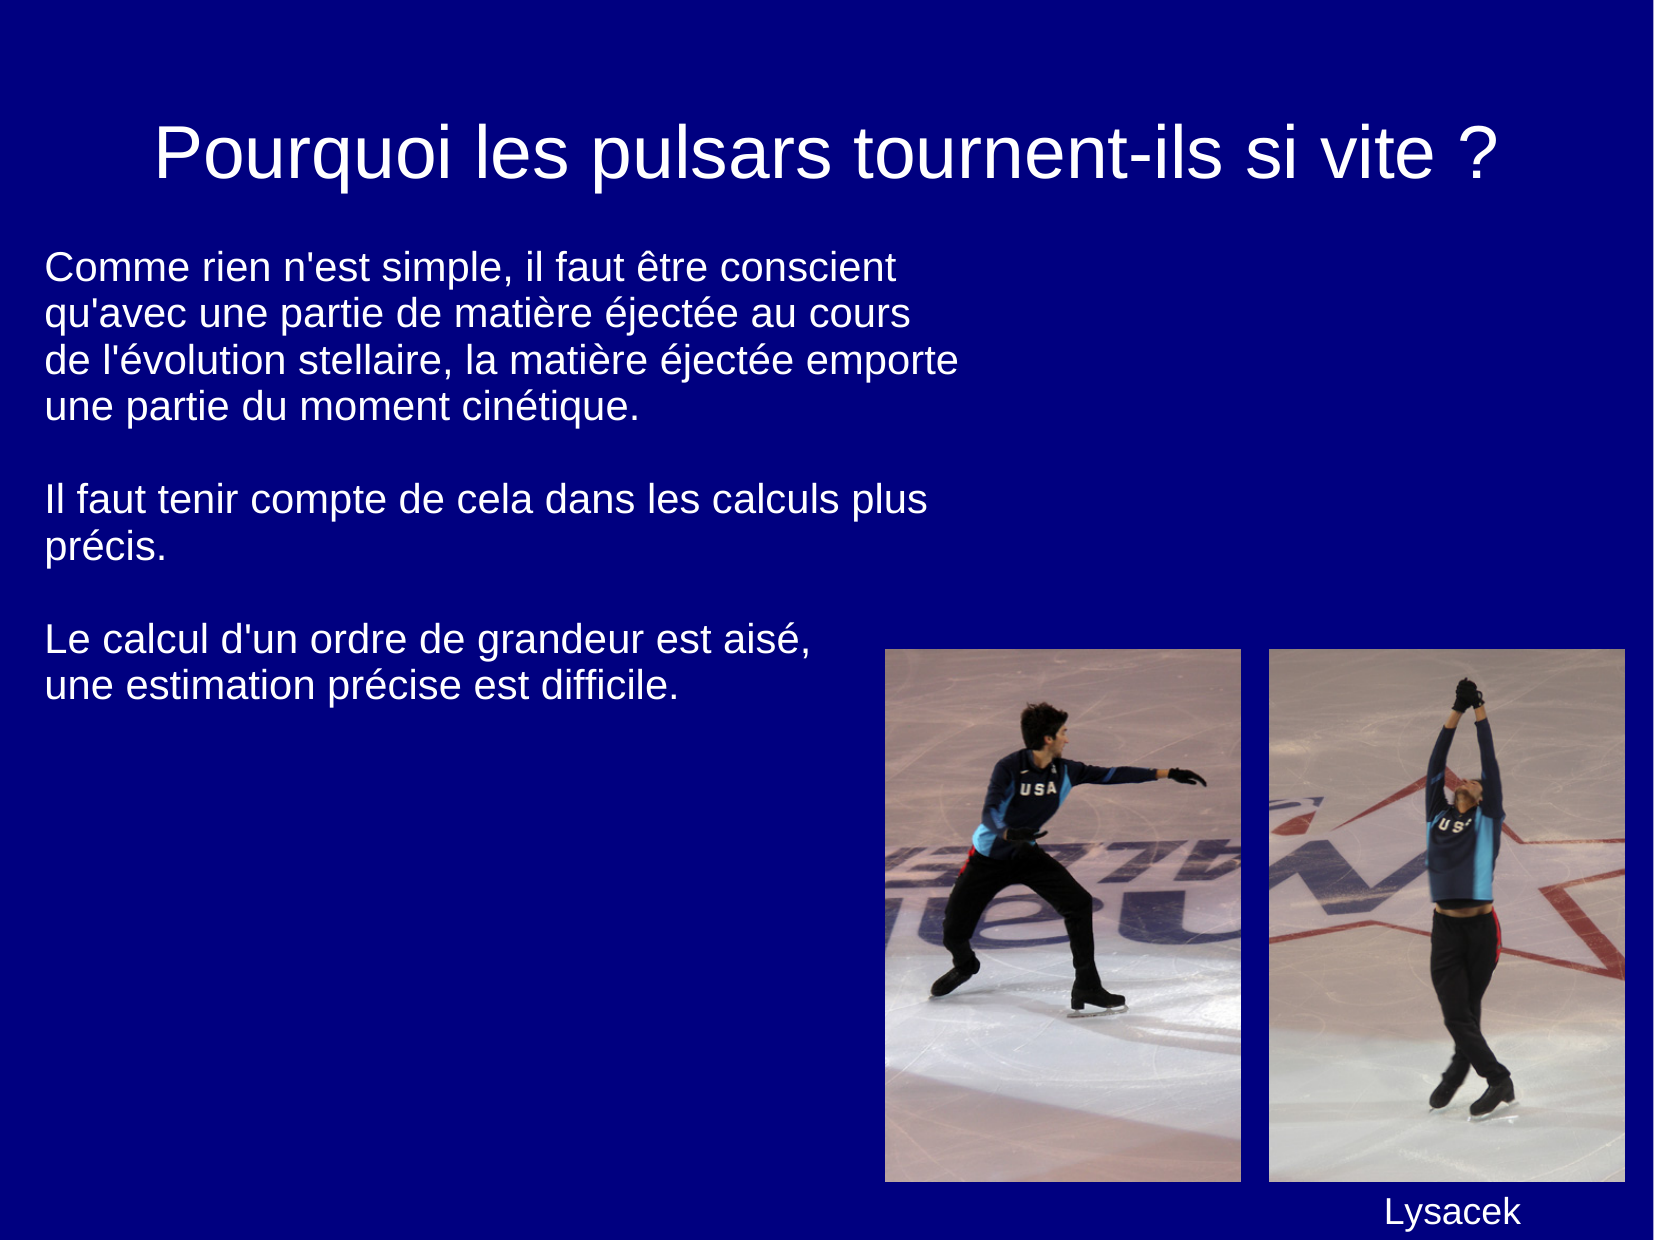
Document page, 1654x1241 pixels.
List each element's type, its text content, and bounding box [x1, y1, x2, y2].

text_box Lysacek [1369, 1183, 1536, 1241]
title Pourquoi les pulsars tournent-ils si vite ? [82, 49, 1571, 257]
text_box Comme rien n'est simple, il faut être conscient qu'avec une partie de matière éjectée au cours de l'évolution stellaire, la matière éjectée emporte une partie du moment cinétique. Il faut tenir compte de cela dans les calculs plus précis. Le calcul d'un ordre de grandeur est aisé, une estimation précise est difficile. [29, 236, 975, 1182]
picture [1269, 649, 1625, 1182]
picture [885, 649, 1241, 1182]
